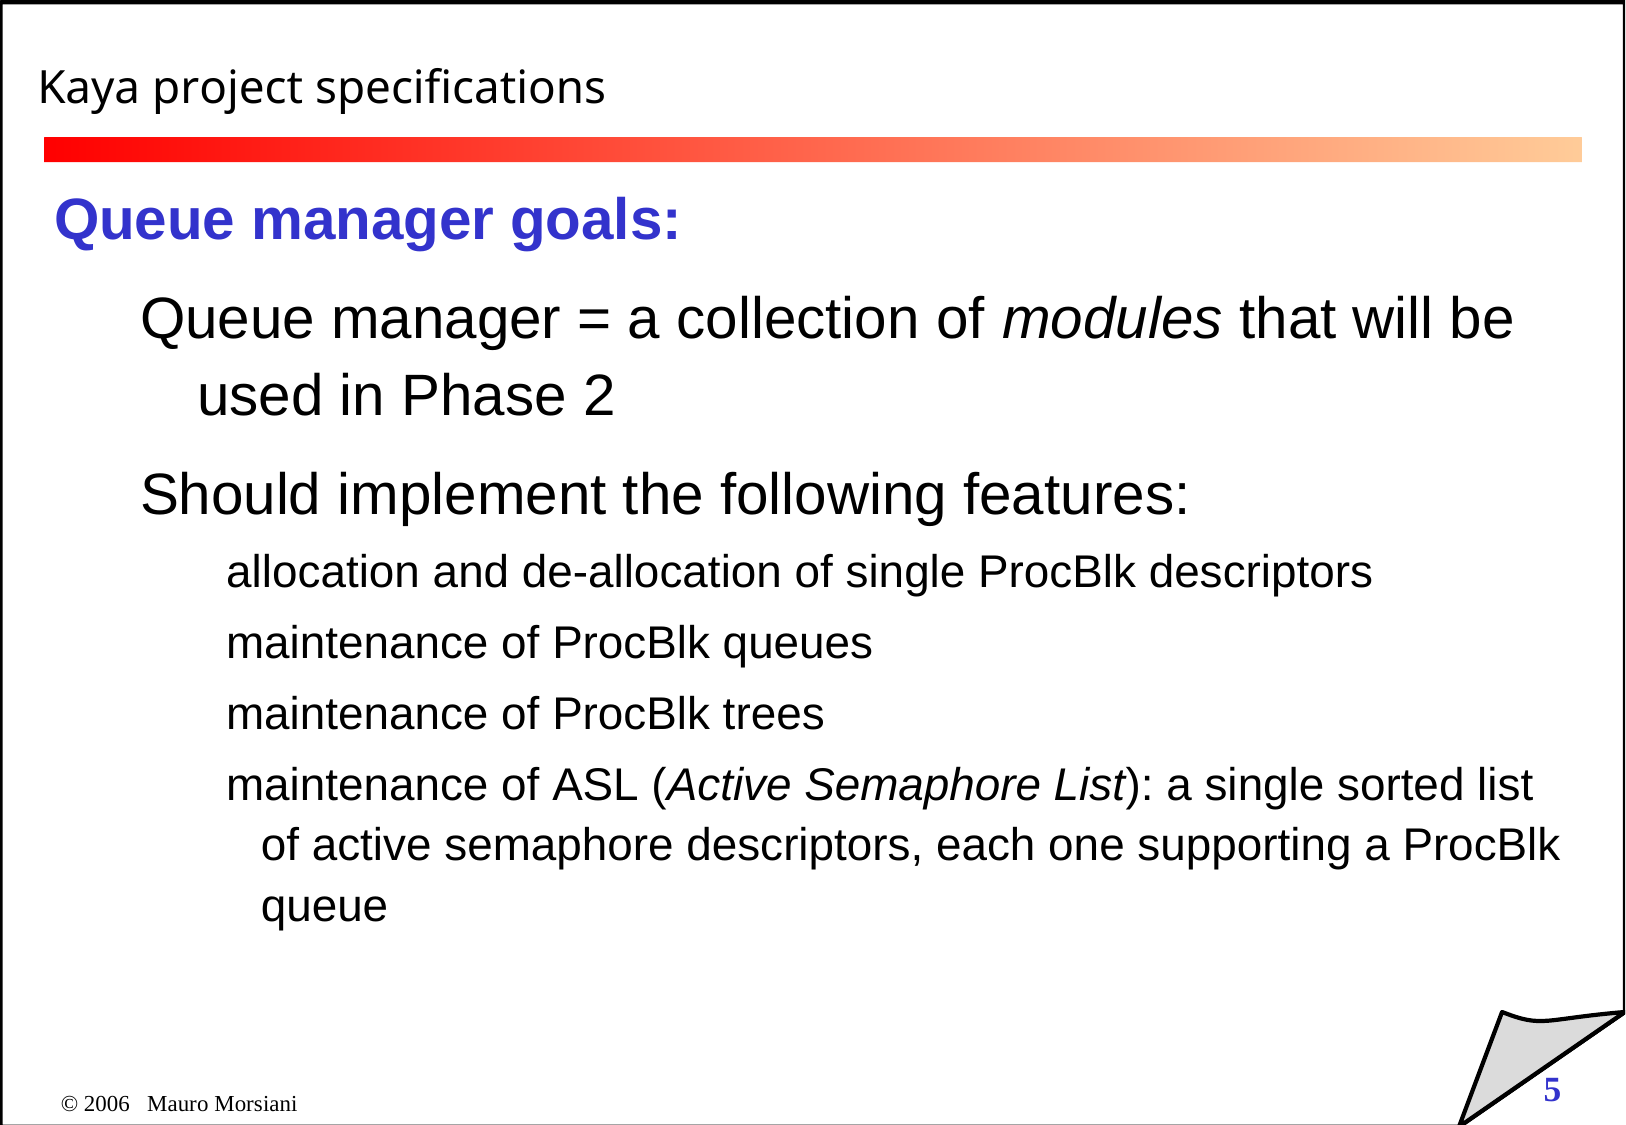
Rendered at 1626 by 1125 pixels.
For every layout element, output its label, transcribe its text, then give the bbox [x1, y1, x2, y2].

title Kaya project specifications [37, 44, 1588, 131]
list Queue manager goals: Queue manager = a collection of modules that will be used in Phase 2 Should implement the following features: allocation and de-allocation of single ProcBlk descriptors maintenance of ProcBlk queues maintenance of ProcBlk trees maintenance of ASL (Active Semaphore List): a single sorted list of active semaphore descriptors, each one supporting a ProcBlk queue [54, 187, 1571, 1124]
